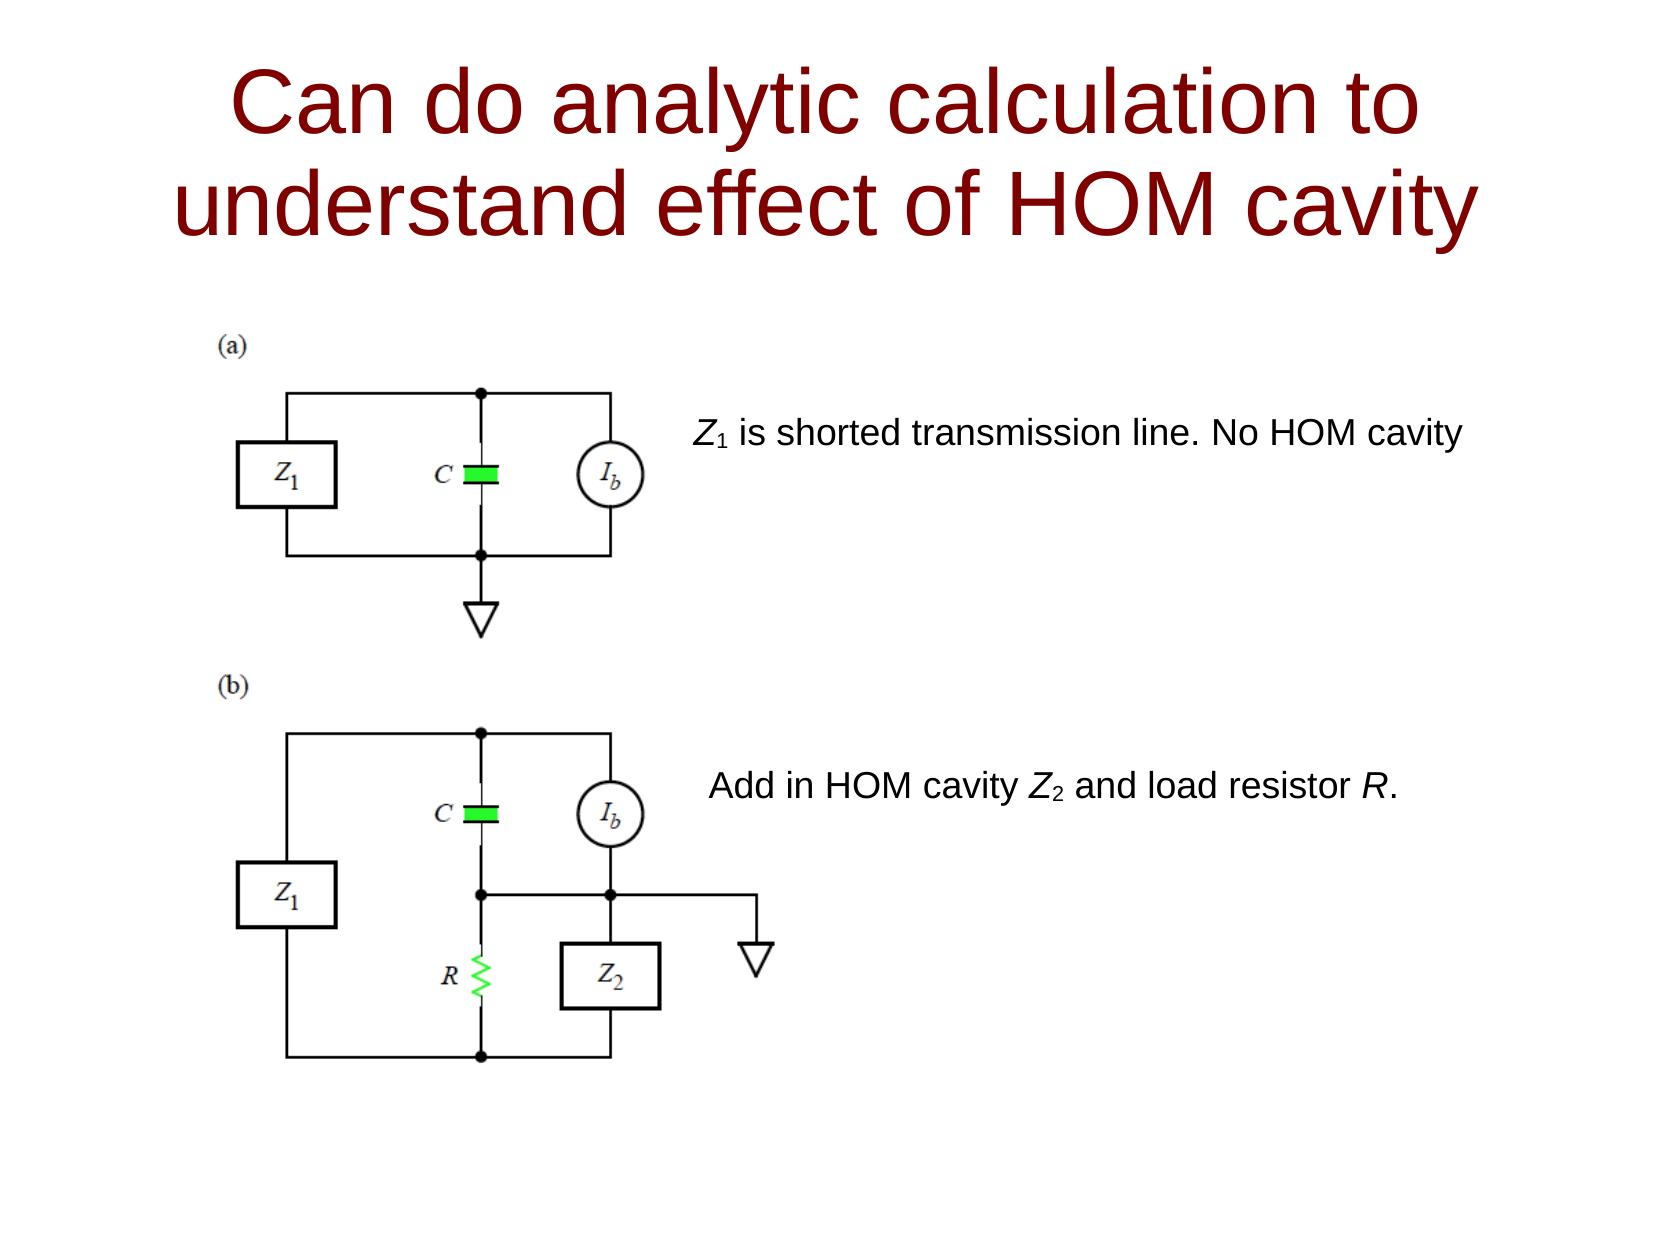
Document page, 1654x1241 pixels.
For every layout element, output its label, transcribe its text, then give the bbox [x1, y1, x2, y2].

text_box Z1 is shorted transmission line. No HOM cavity [678, 404, 1572, 544]
text_box Add in HOM cavity Z2 and load resistor R. [693, 757, 1587, 827]
title Can do analytic calculation to understand effect of HOM cavity [82, 49, 1571, 257]
picture [101, 304, 867, 1103]
